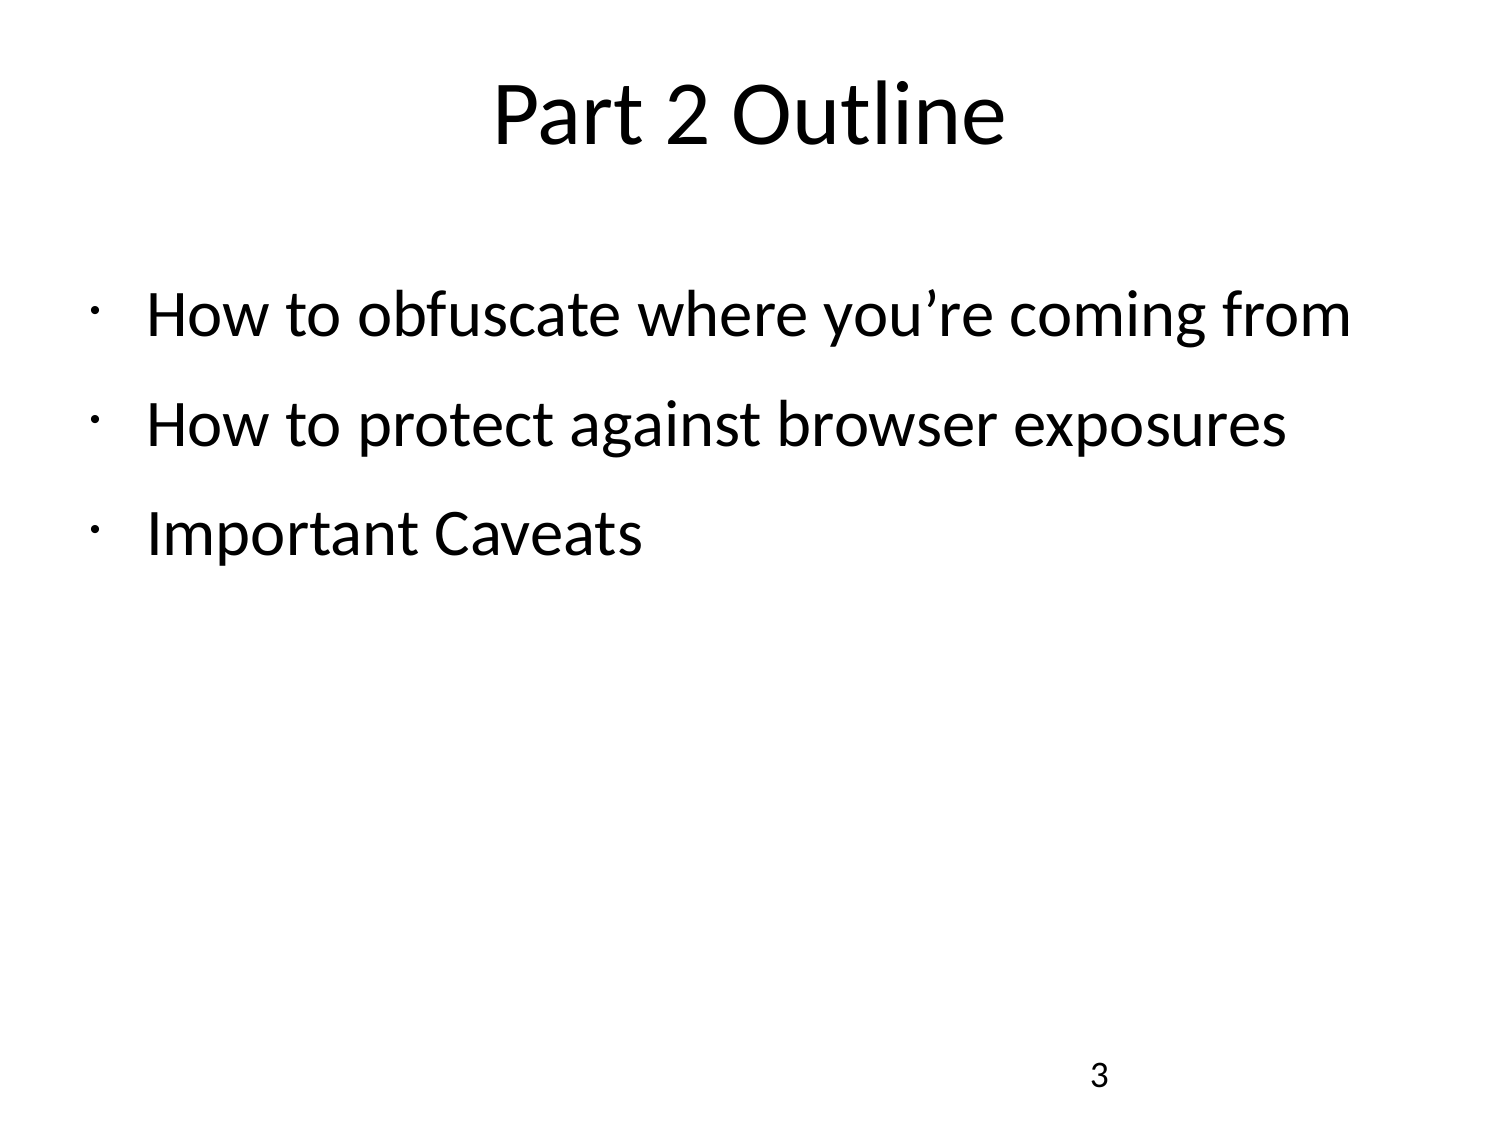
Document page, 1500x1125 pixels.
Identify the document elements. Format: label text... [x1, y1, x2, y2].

list How to obfuscate where you’re coming from How to protect against browser exposures Important Caveats [75, 262, 1425, 1005]
slide_number <number> [1074, 1042, 1425, 1103]
title Part 2 Outline [75, 45, 1425, 233]
